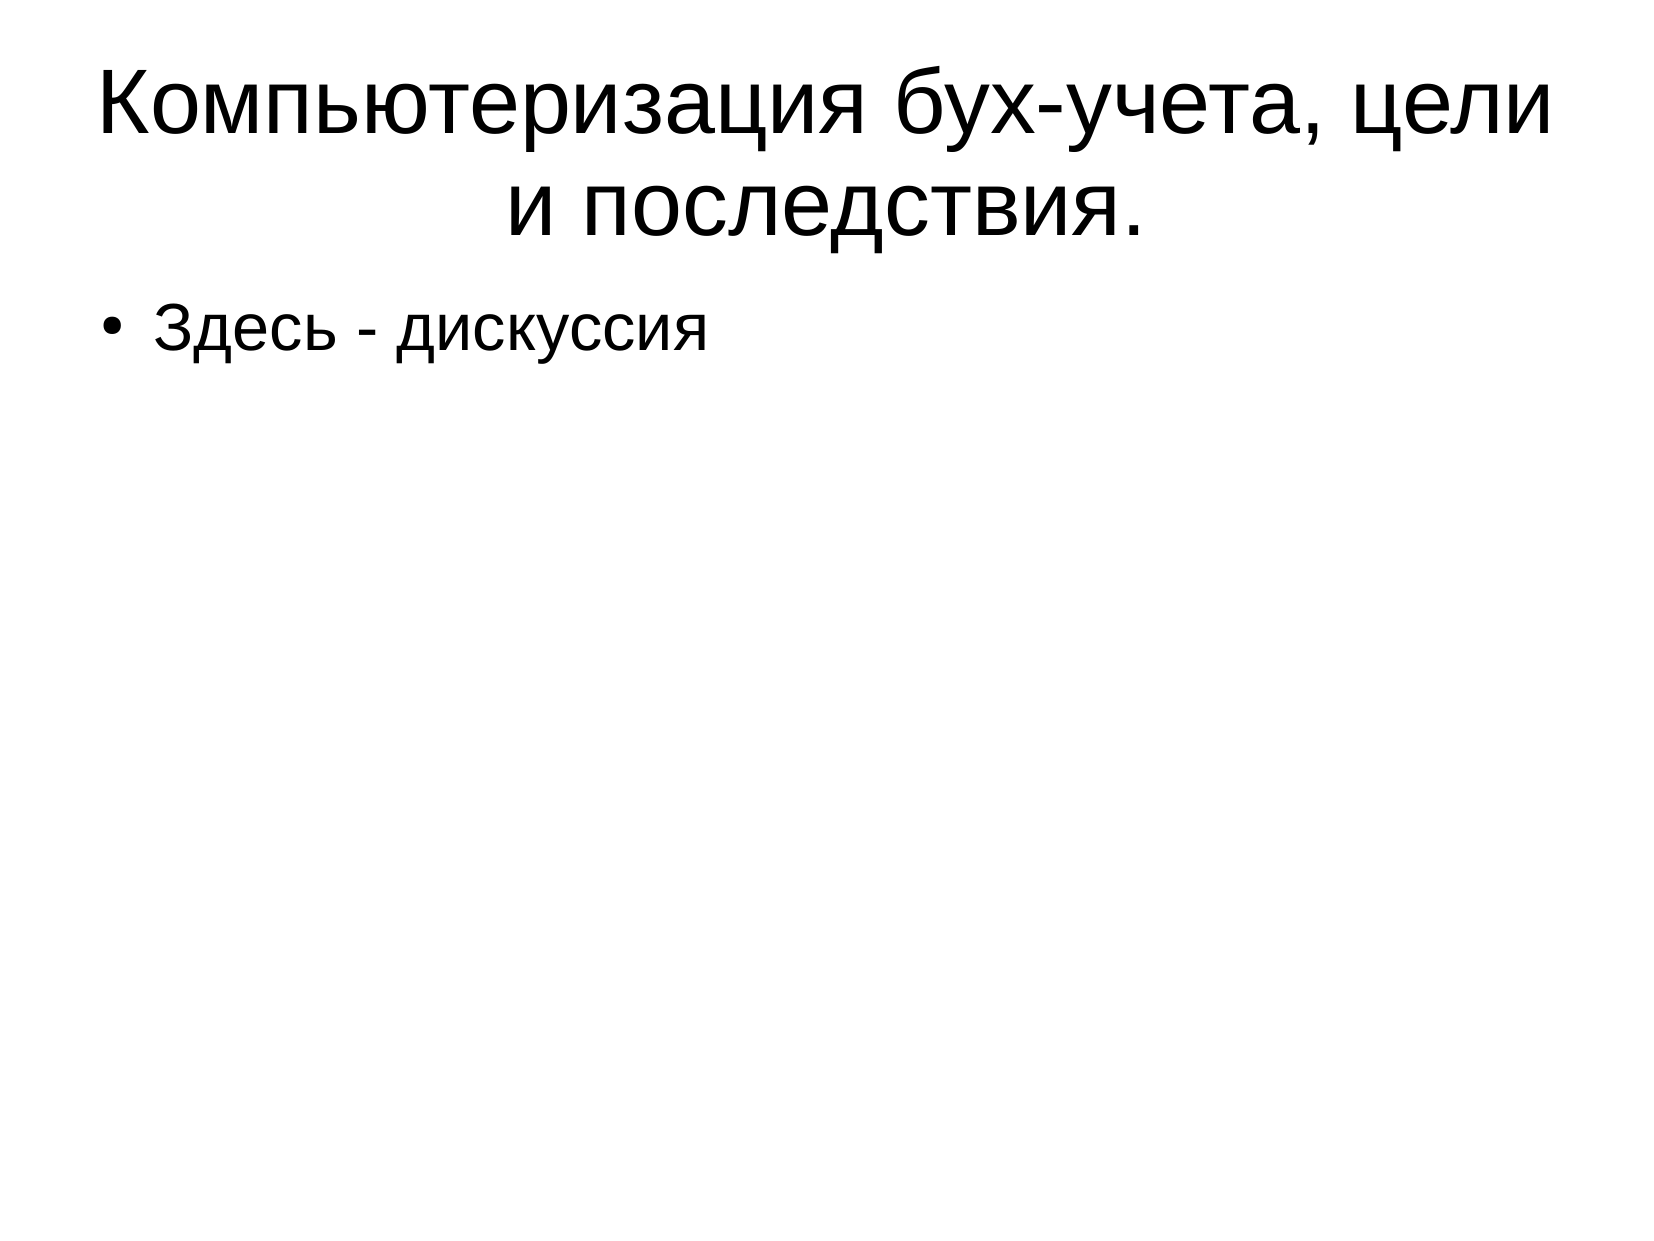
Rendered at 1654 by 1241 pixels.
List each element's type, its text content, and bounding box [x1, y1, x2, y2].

title Компьютеризация бух-учета, цели и последствия. [82, 49, 1571, 257]
list Здесь - дискуссия [82, 290, 1571, 1109]
